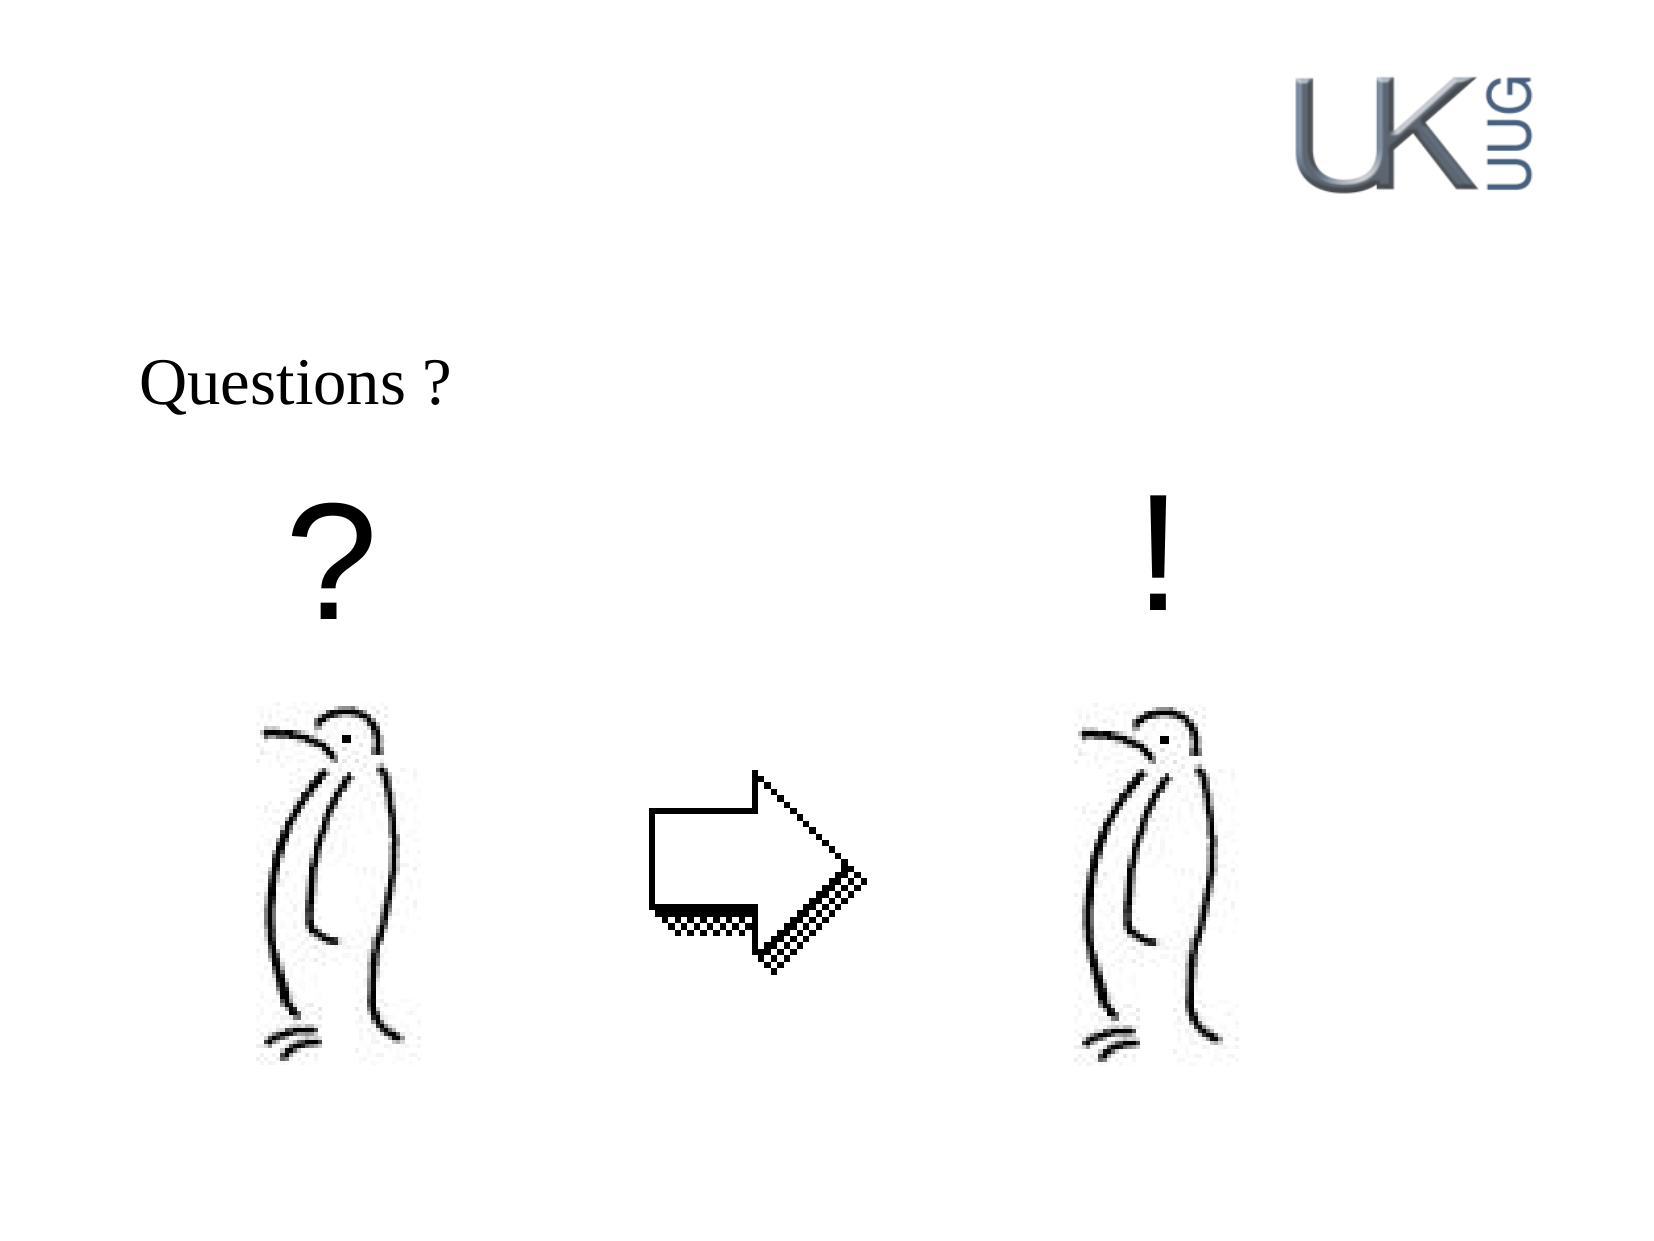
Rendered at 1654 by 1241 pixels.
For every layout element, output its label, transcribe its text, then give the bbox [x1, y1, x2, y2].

list Questions ? [121, 344, 1534, 1127]
picture [1289, 74, 1538, 196]
